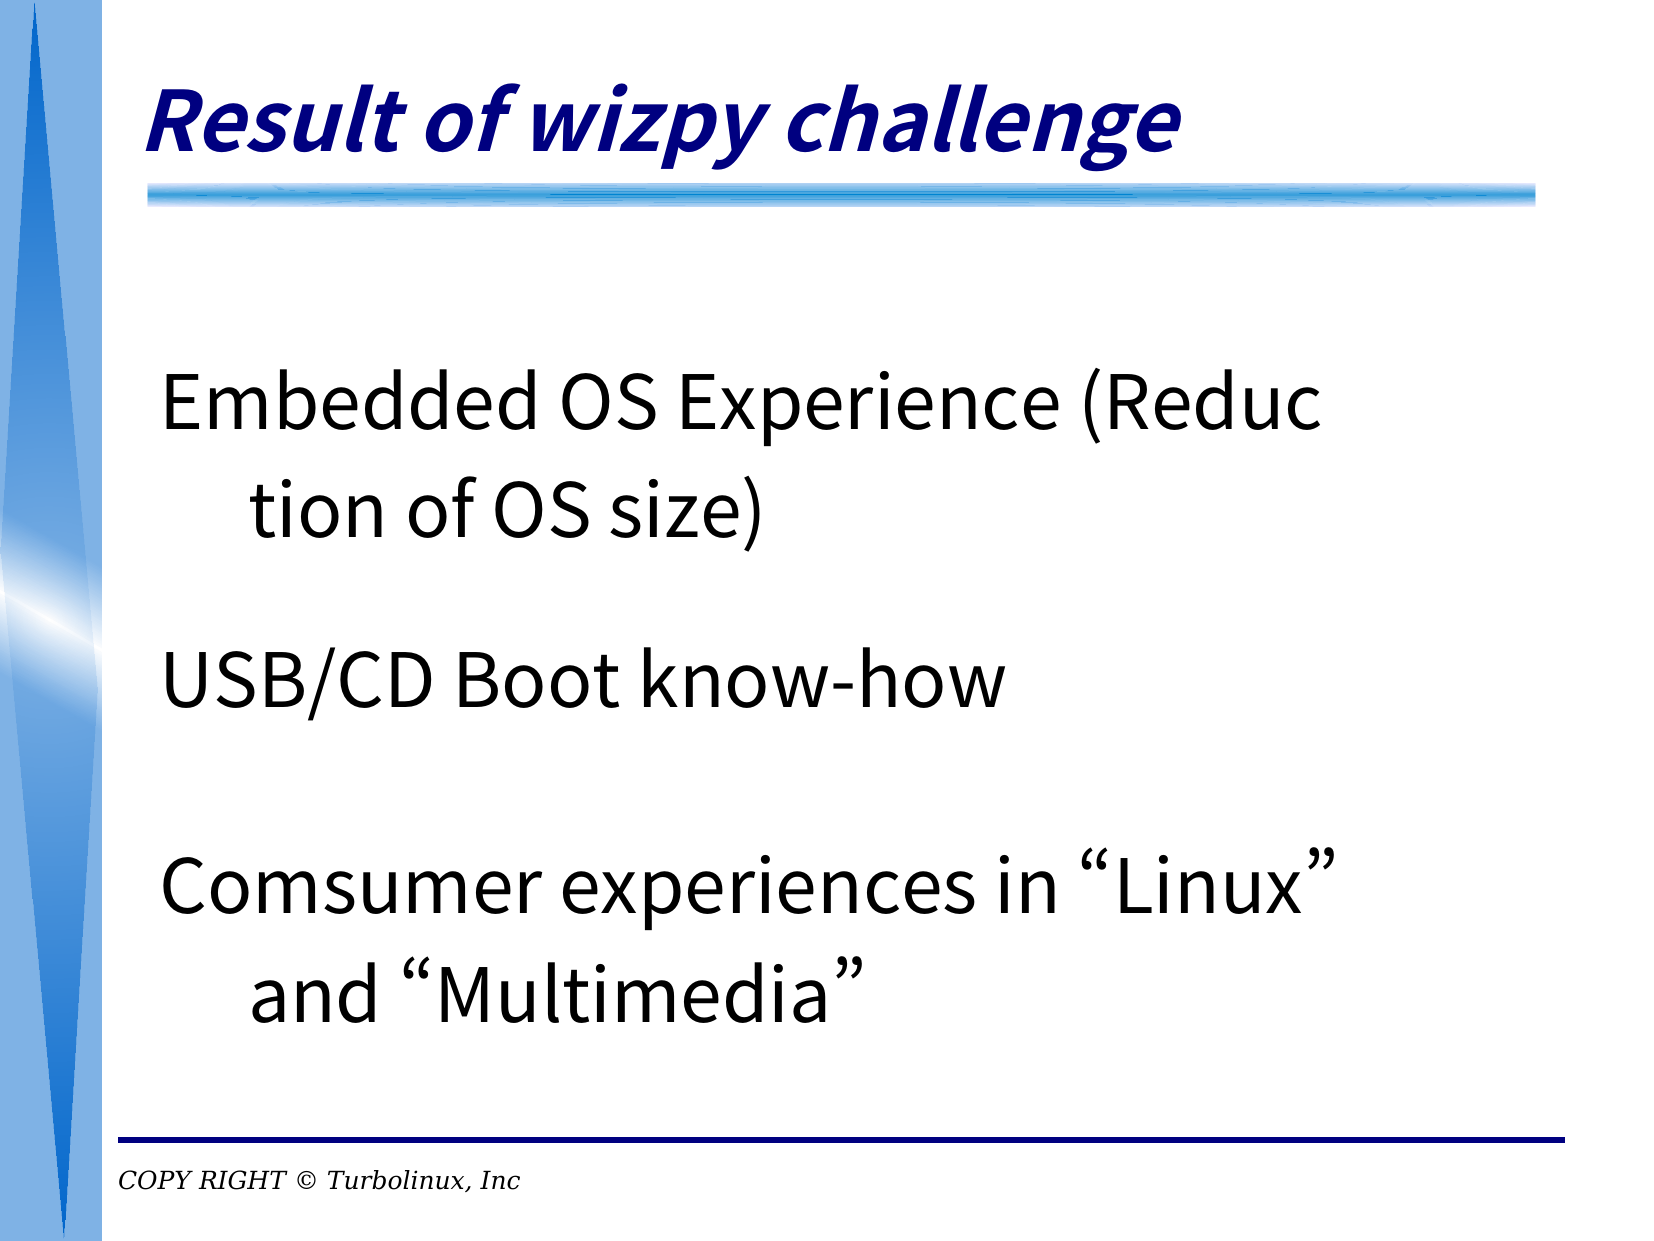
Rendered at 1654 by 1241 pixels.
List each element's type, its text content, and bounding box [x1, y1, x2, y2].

text_box USB/CD Boot know-how [159, 620, 1565, 780]
title Result of wizpy challenge [138, 69, 1527, 162]
text_box Embedded OS Experience (Reduction of OS size) [159, 342, 1329, 562]
text_box Comsumer experiences in “Linux” and “Multimedia” [159, 826, 1388, 1111]
